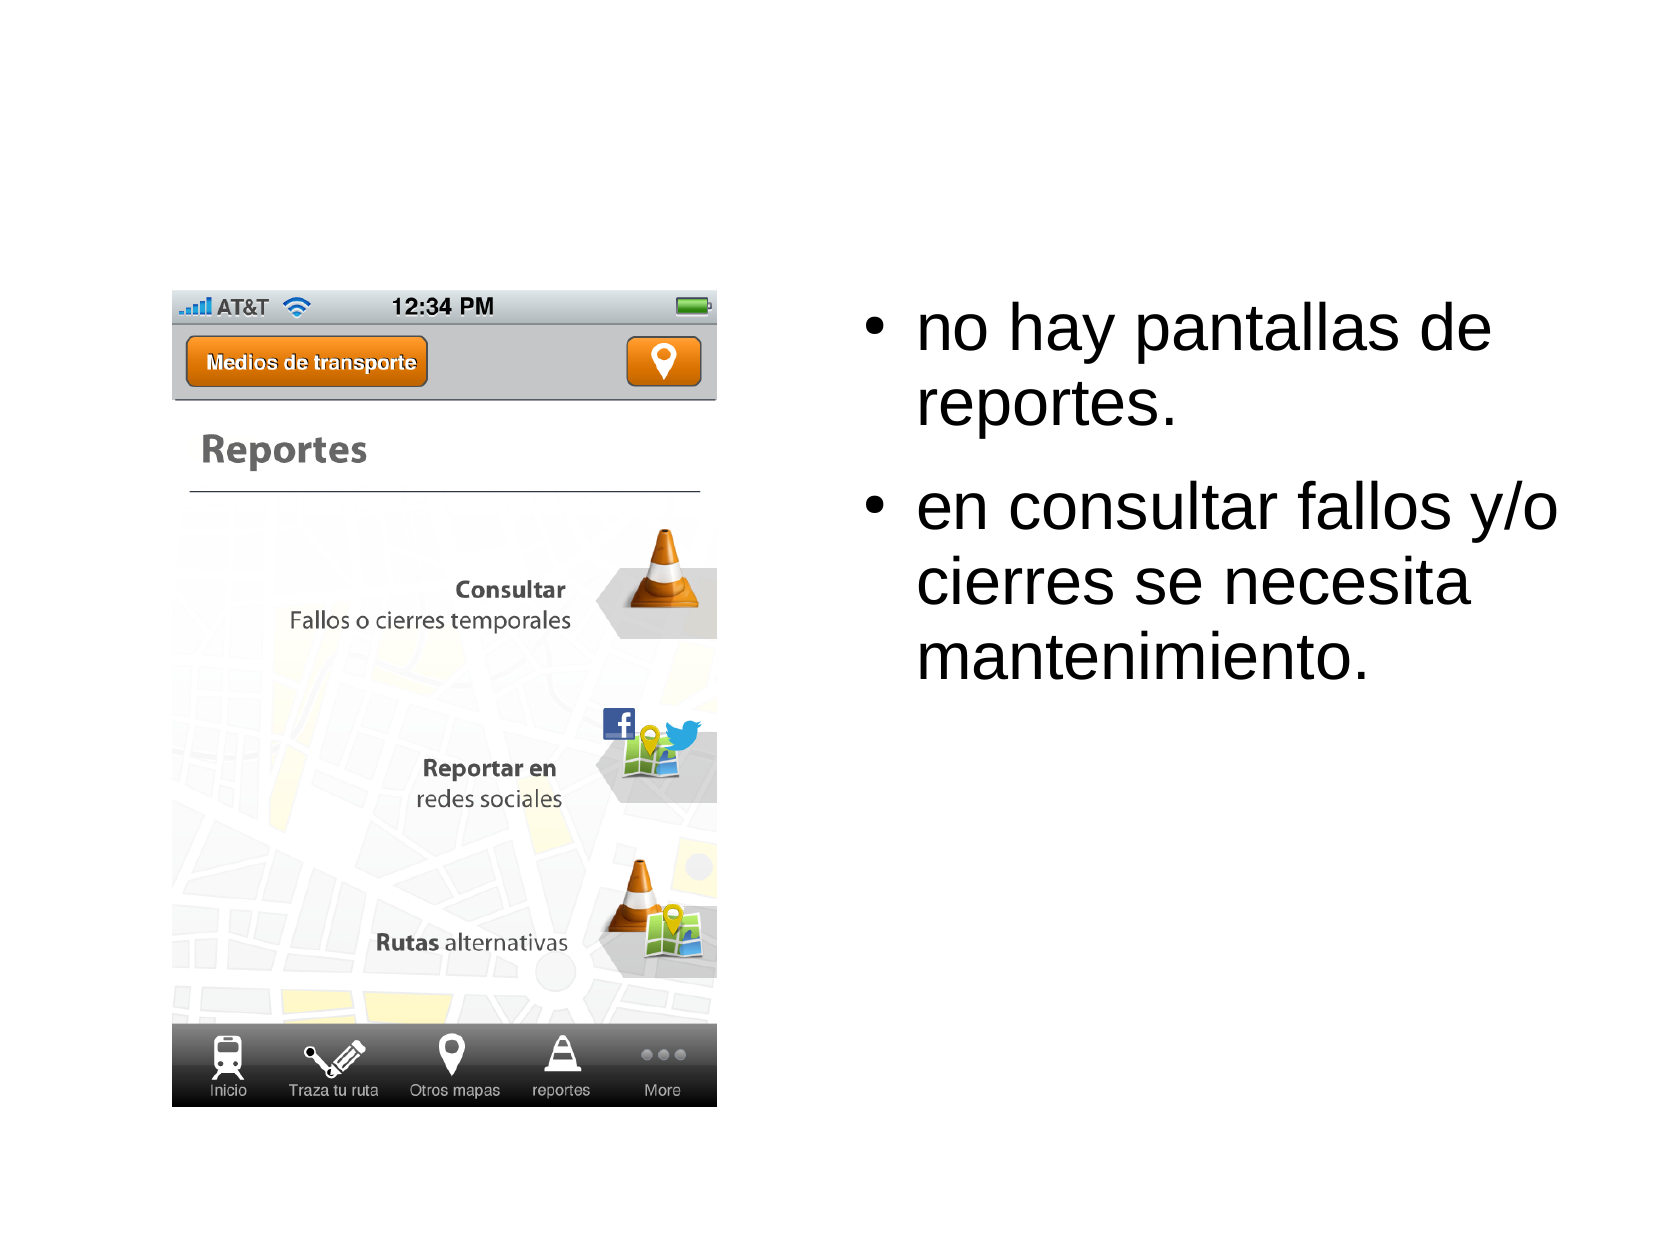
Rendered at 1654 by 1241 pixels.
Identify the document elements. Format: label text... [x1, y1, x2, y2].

list no hay pantallas de reportes. en consultar fallos y/o cierres se necesita mantenimiento. [845, 290, 1572, 1109]
picture [172, 290, 719, 1109]
